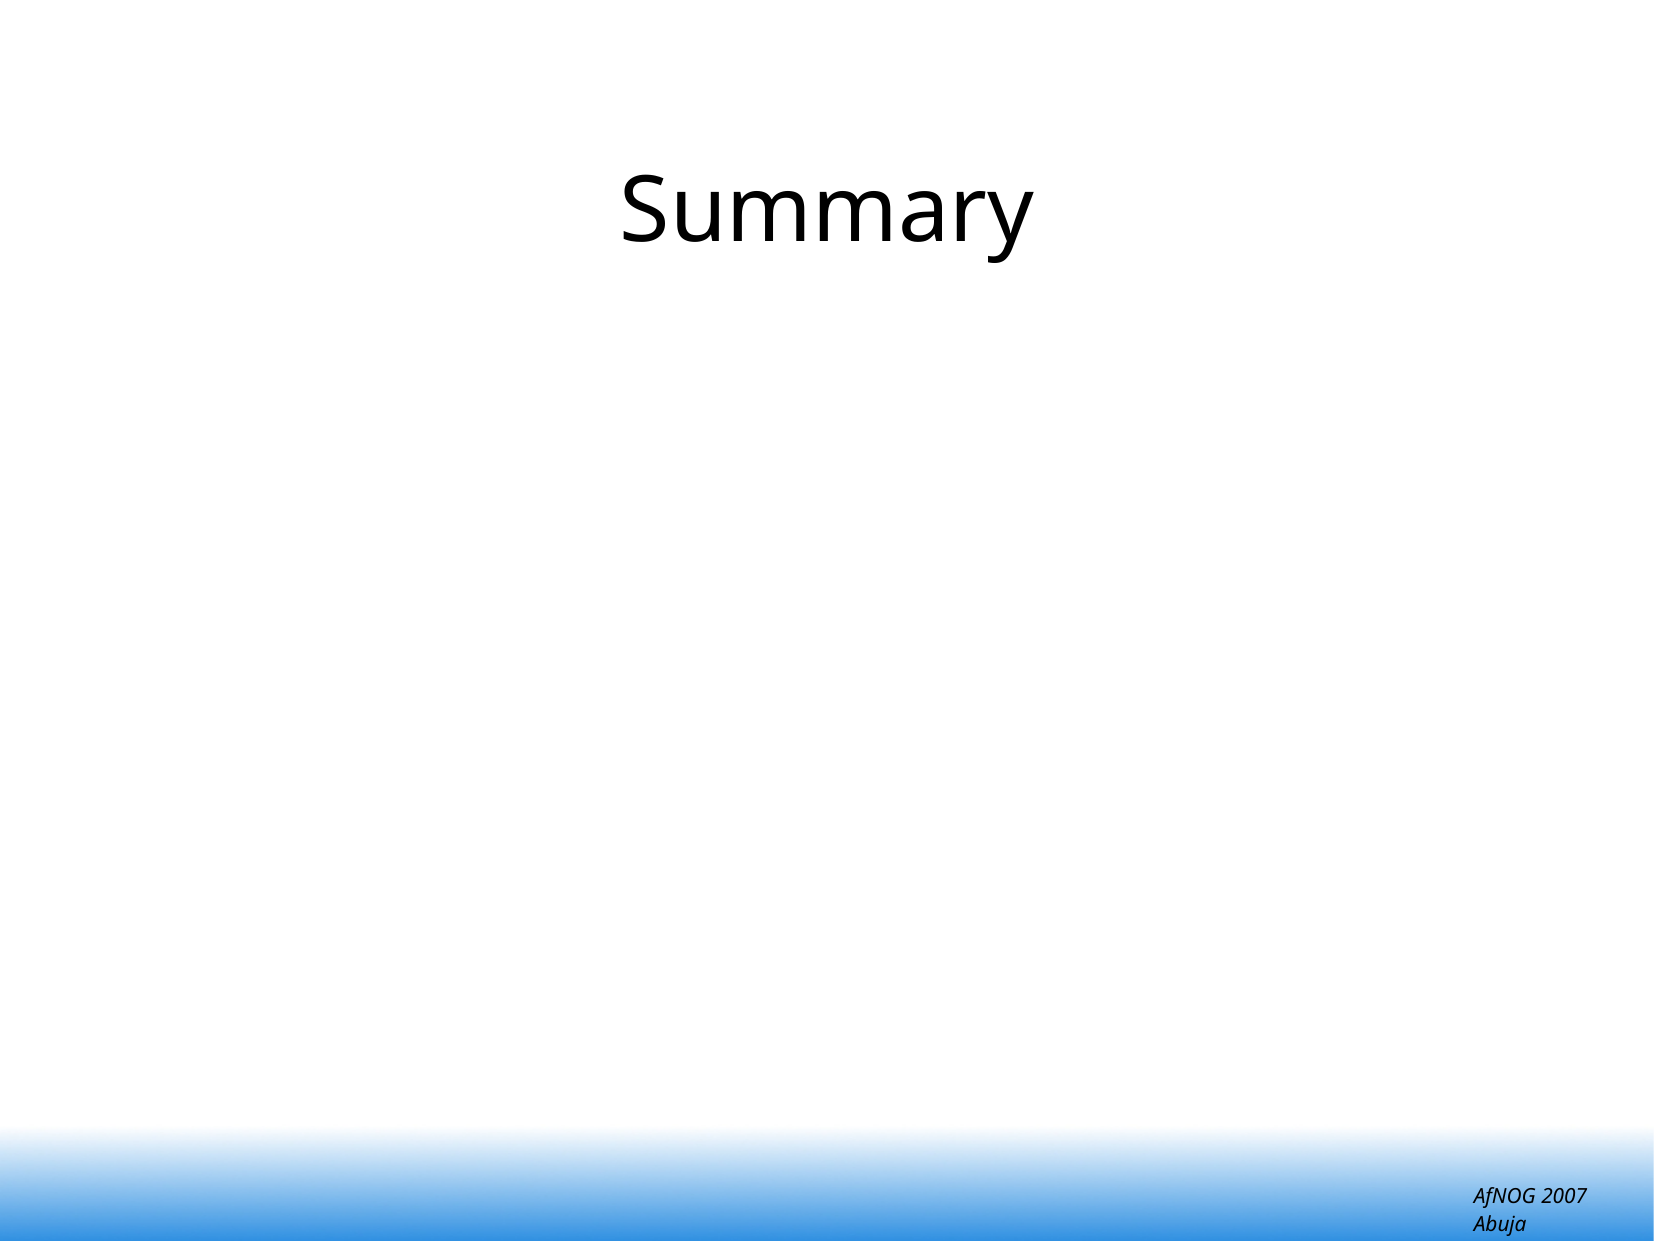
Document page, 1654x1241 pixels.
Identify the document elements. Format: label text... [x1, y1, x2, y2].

picture [0, 1124, 1654, 1241]
title Summary [121, 102, 1534, 310]
